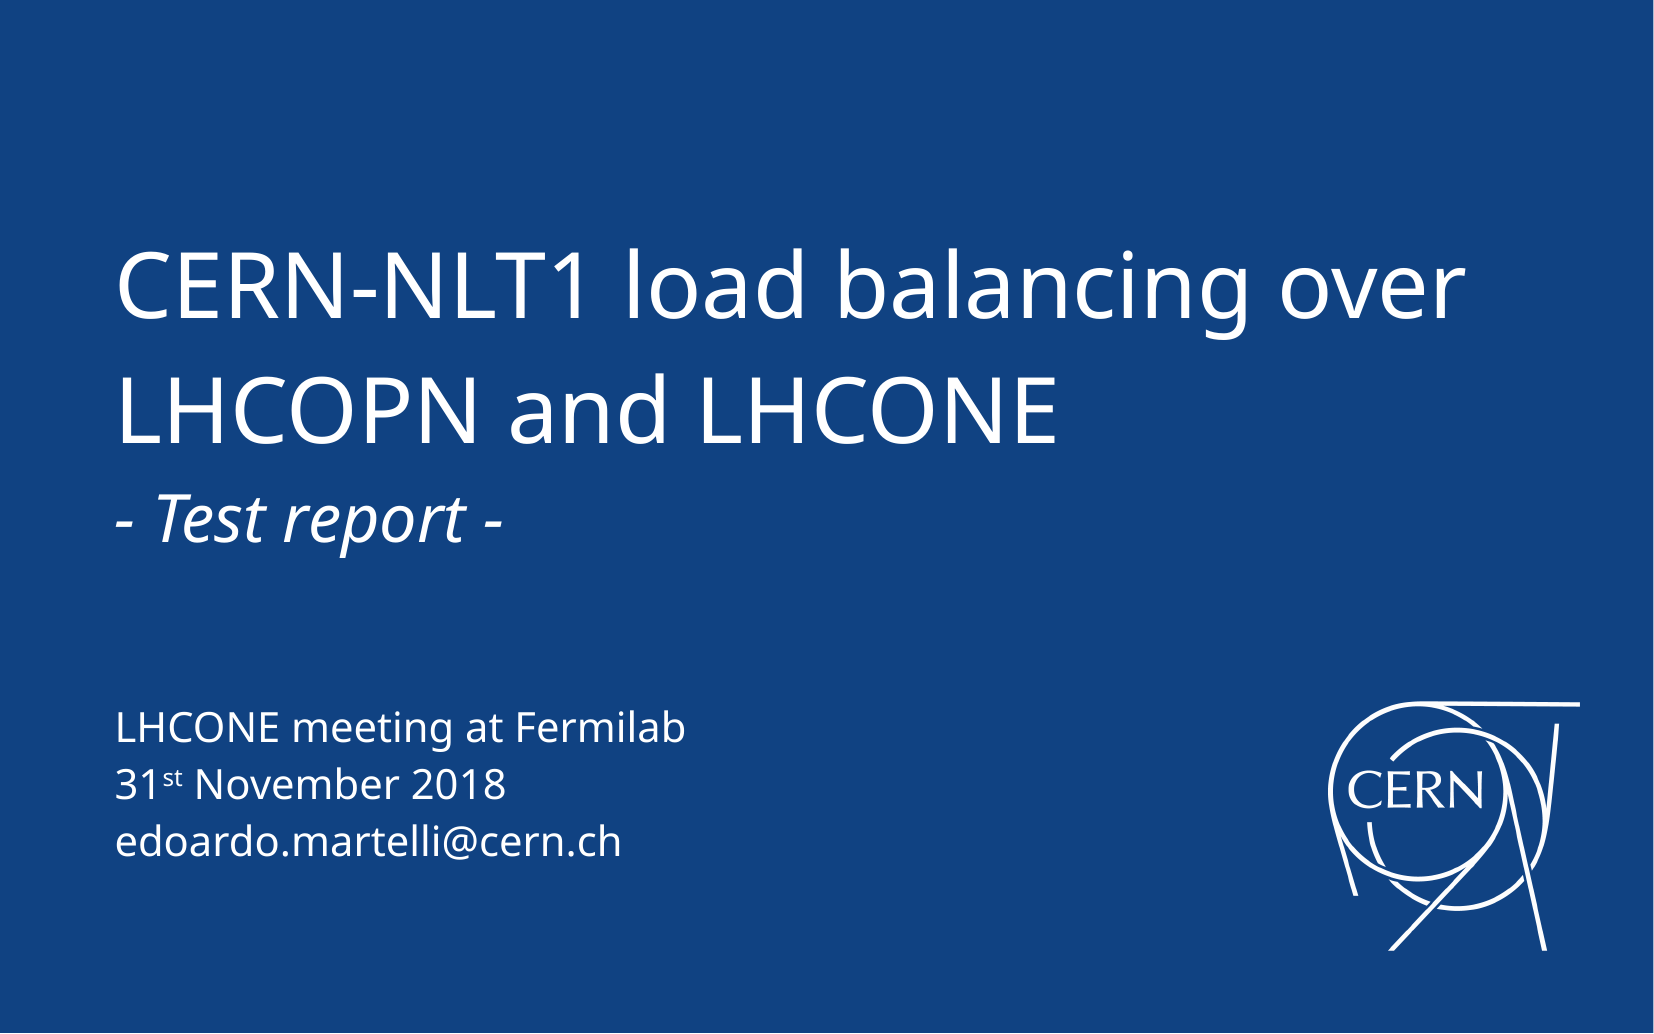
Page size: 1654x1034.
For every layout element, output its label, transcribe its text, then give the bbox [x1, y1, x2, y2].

picture [1328, 863, 1580, 952]
title CERN-NLT1 load balancing over LHCOPN and LHCONE - Test report - LHCONE meeting at Fermilab 31st November 2018 edoardo.martelli@cern.ch [114, 227, 1630, 863]
